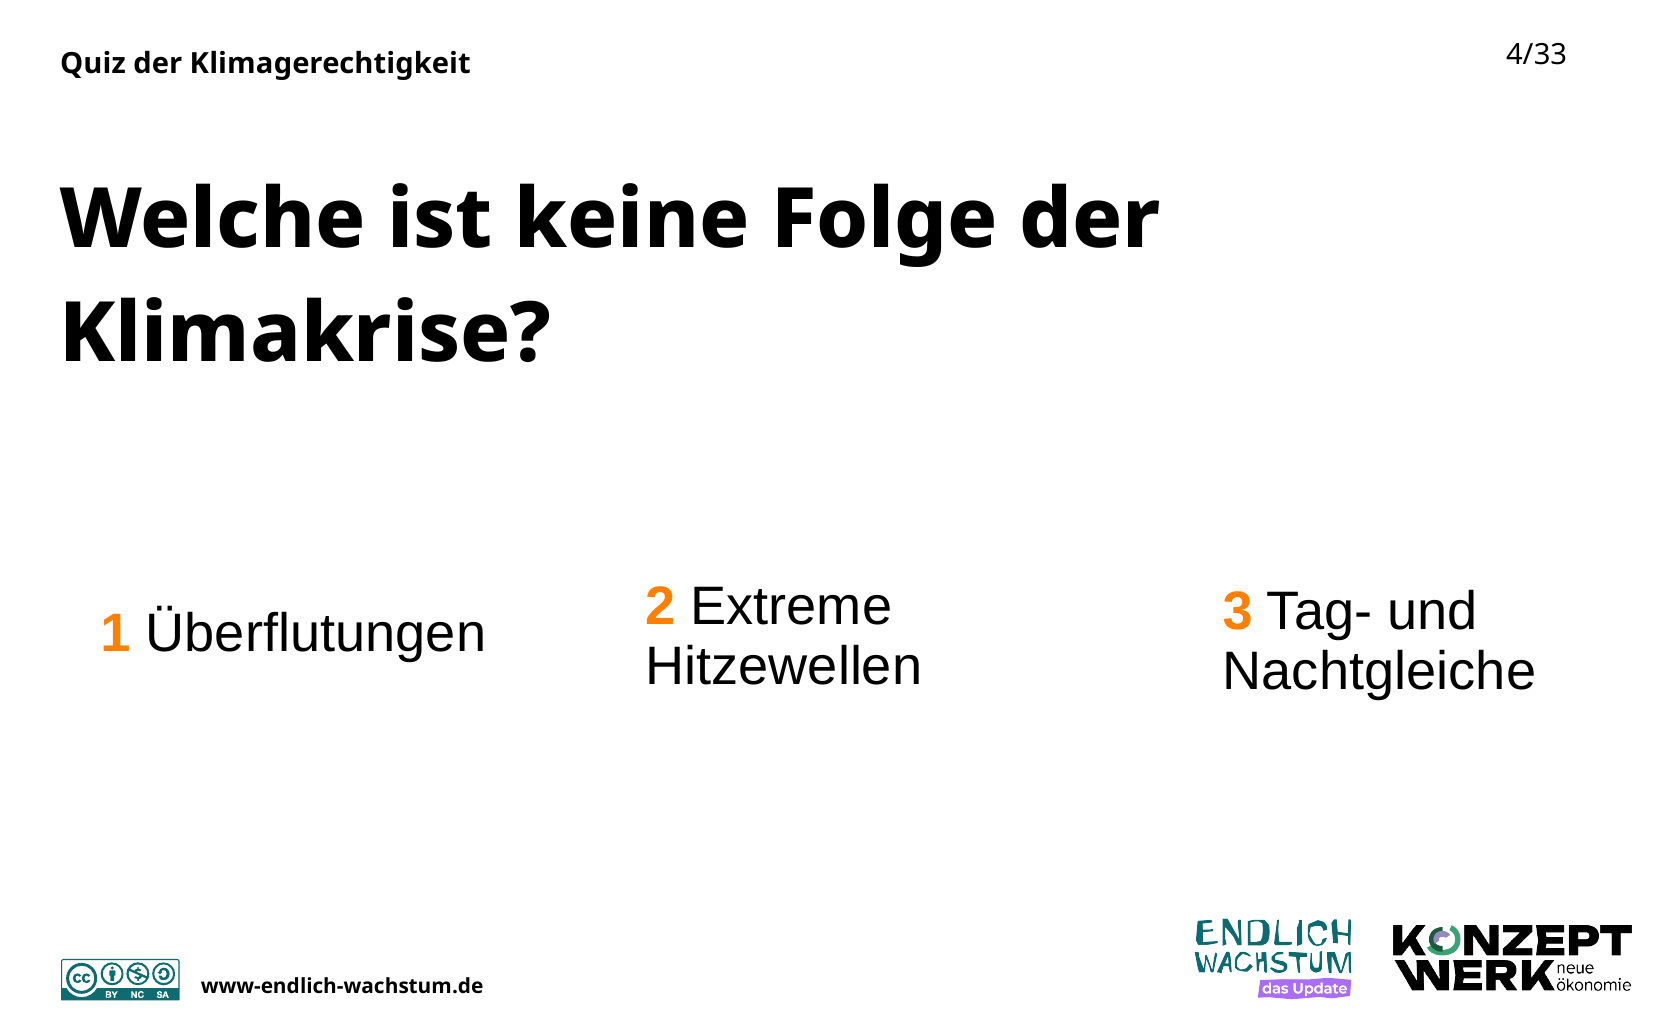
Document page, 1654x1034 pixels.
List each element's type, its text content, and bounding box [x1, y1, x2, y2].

title Welche ist keine Folge der Klimakrise? [59, 158, 1654, 532]
text_box 1 Überflutungen [14, 594, 520, 731]
picture [1387, 917, 1636, 997]
text_box 3 Tag- und Nachtgleiche [1136, 572, 1598, 709]
picture [1176, 900, 1374, 1011]
text_box 2 Extreme Hitzewellen [559, 567, 1056, 776]
